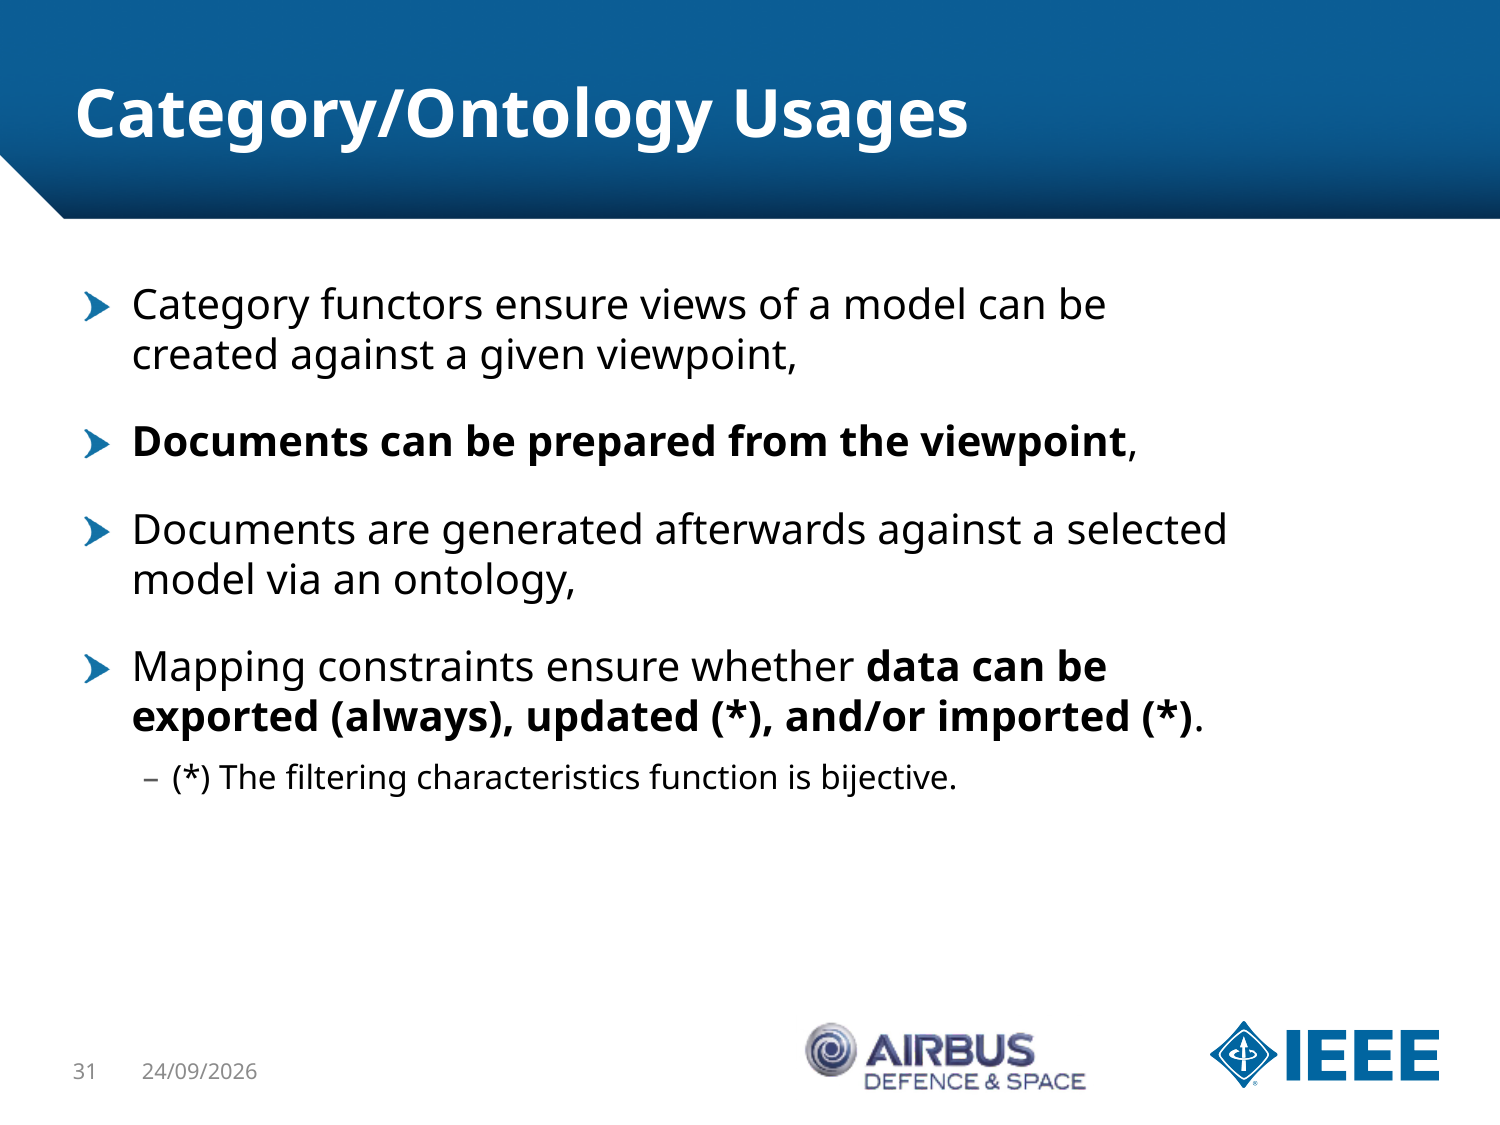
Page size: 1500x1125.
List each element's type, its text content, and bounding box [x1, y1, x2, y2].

list Category functors ensure views of a model can be created against a given viewpoint, Documents can be prepared from the viewpoint, Documents are generated afterwards against a selected model via an ontology, Mapping constraints ensure whether data can be exported (always), updated (*), and/or imported (*). (*) The filtering characteristics function is bijective. [60, 270, 1281, 990]
title Category/Ontology Usages [59, 22, 1426, 199]
slide_number <number> [72, 1042, 132, 1103]
picture [0, 0, 1500, 1125]
slide_number 24/03/2021 [141, 1042, 412, 1103]
